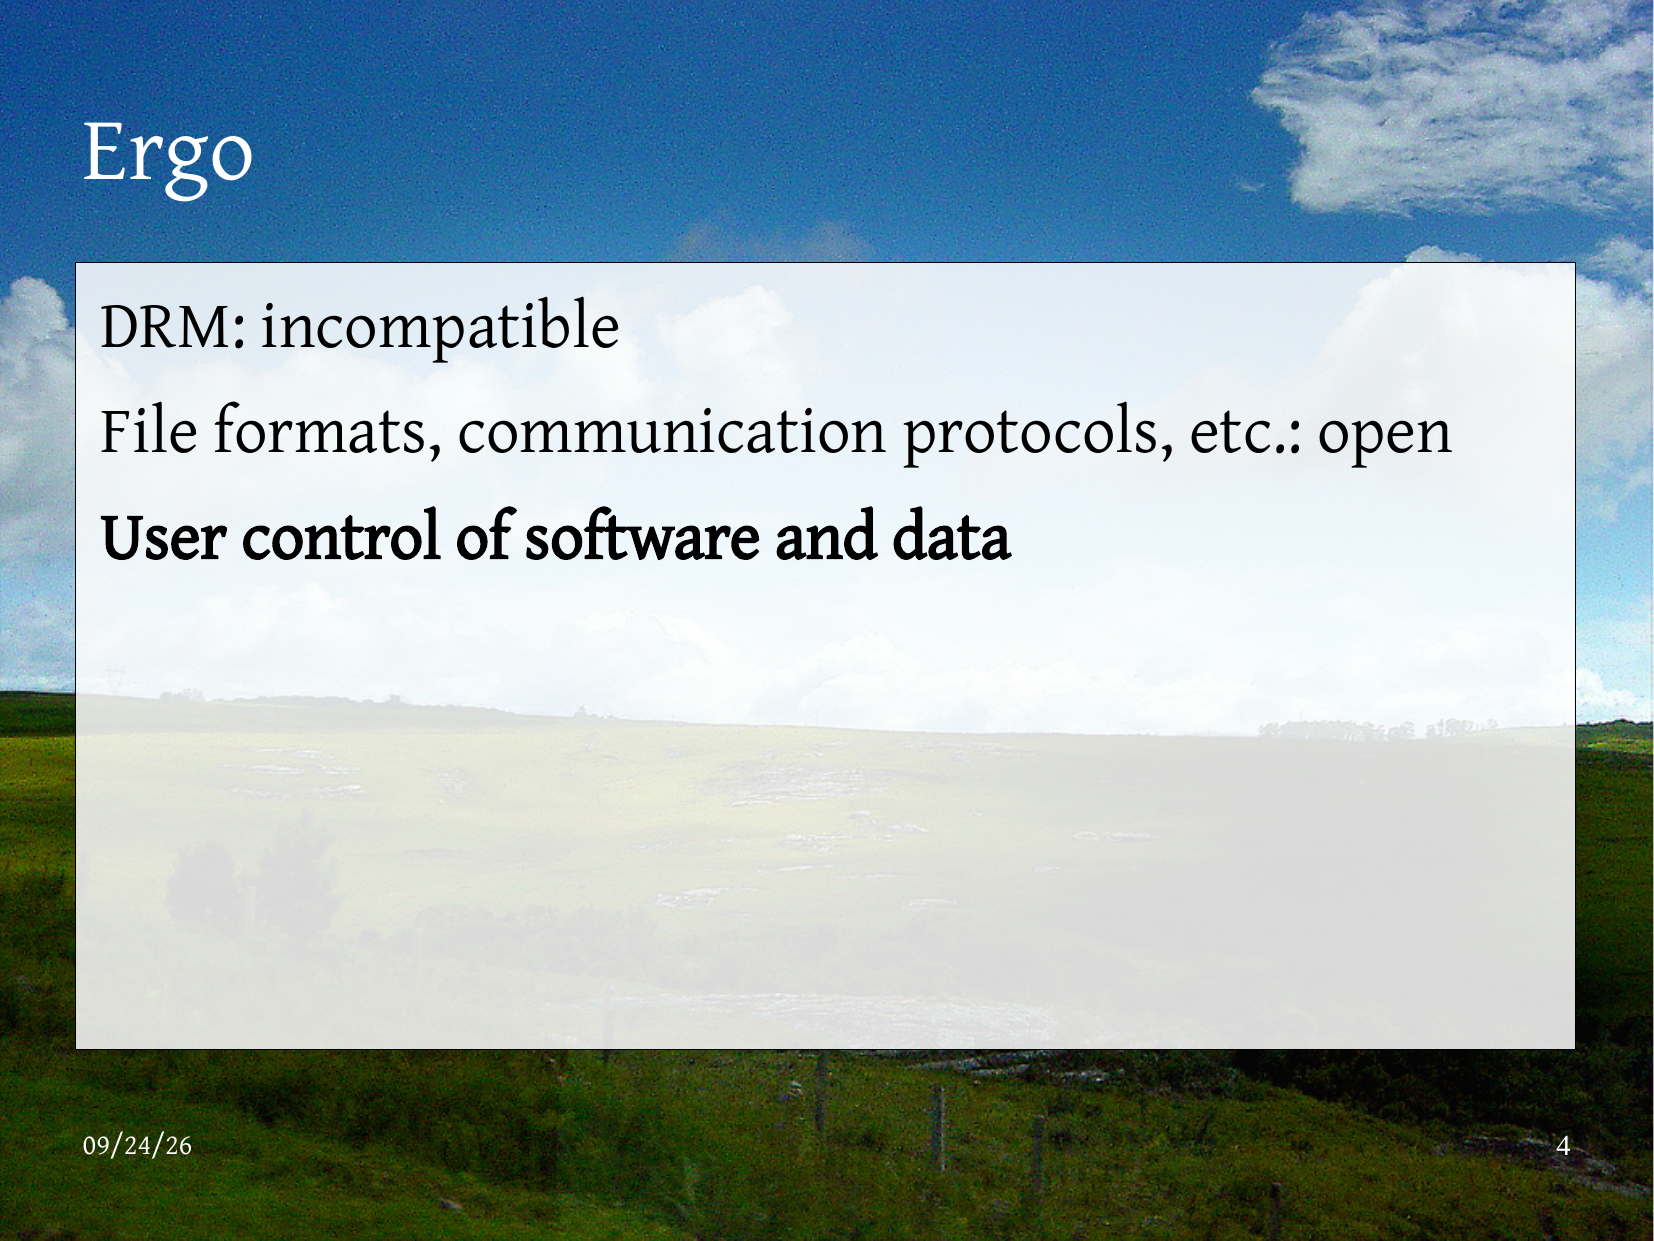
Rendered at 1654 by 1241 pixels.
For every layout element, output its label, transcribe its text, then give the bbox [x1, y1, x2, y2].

list DRM: incompatible File formats, communication protocols, etc.: open User control of software and data [82, 290, 1571, 1094]
title Ergo [82, 56, 1571, 250]
picture [0, 0, 1654, 1241]
